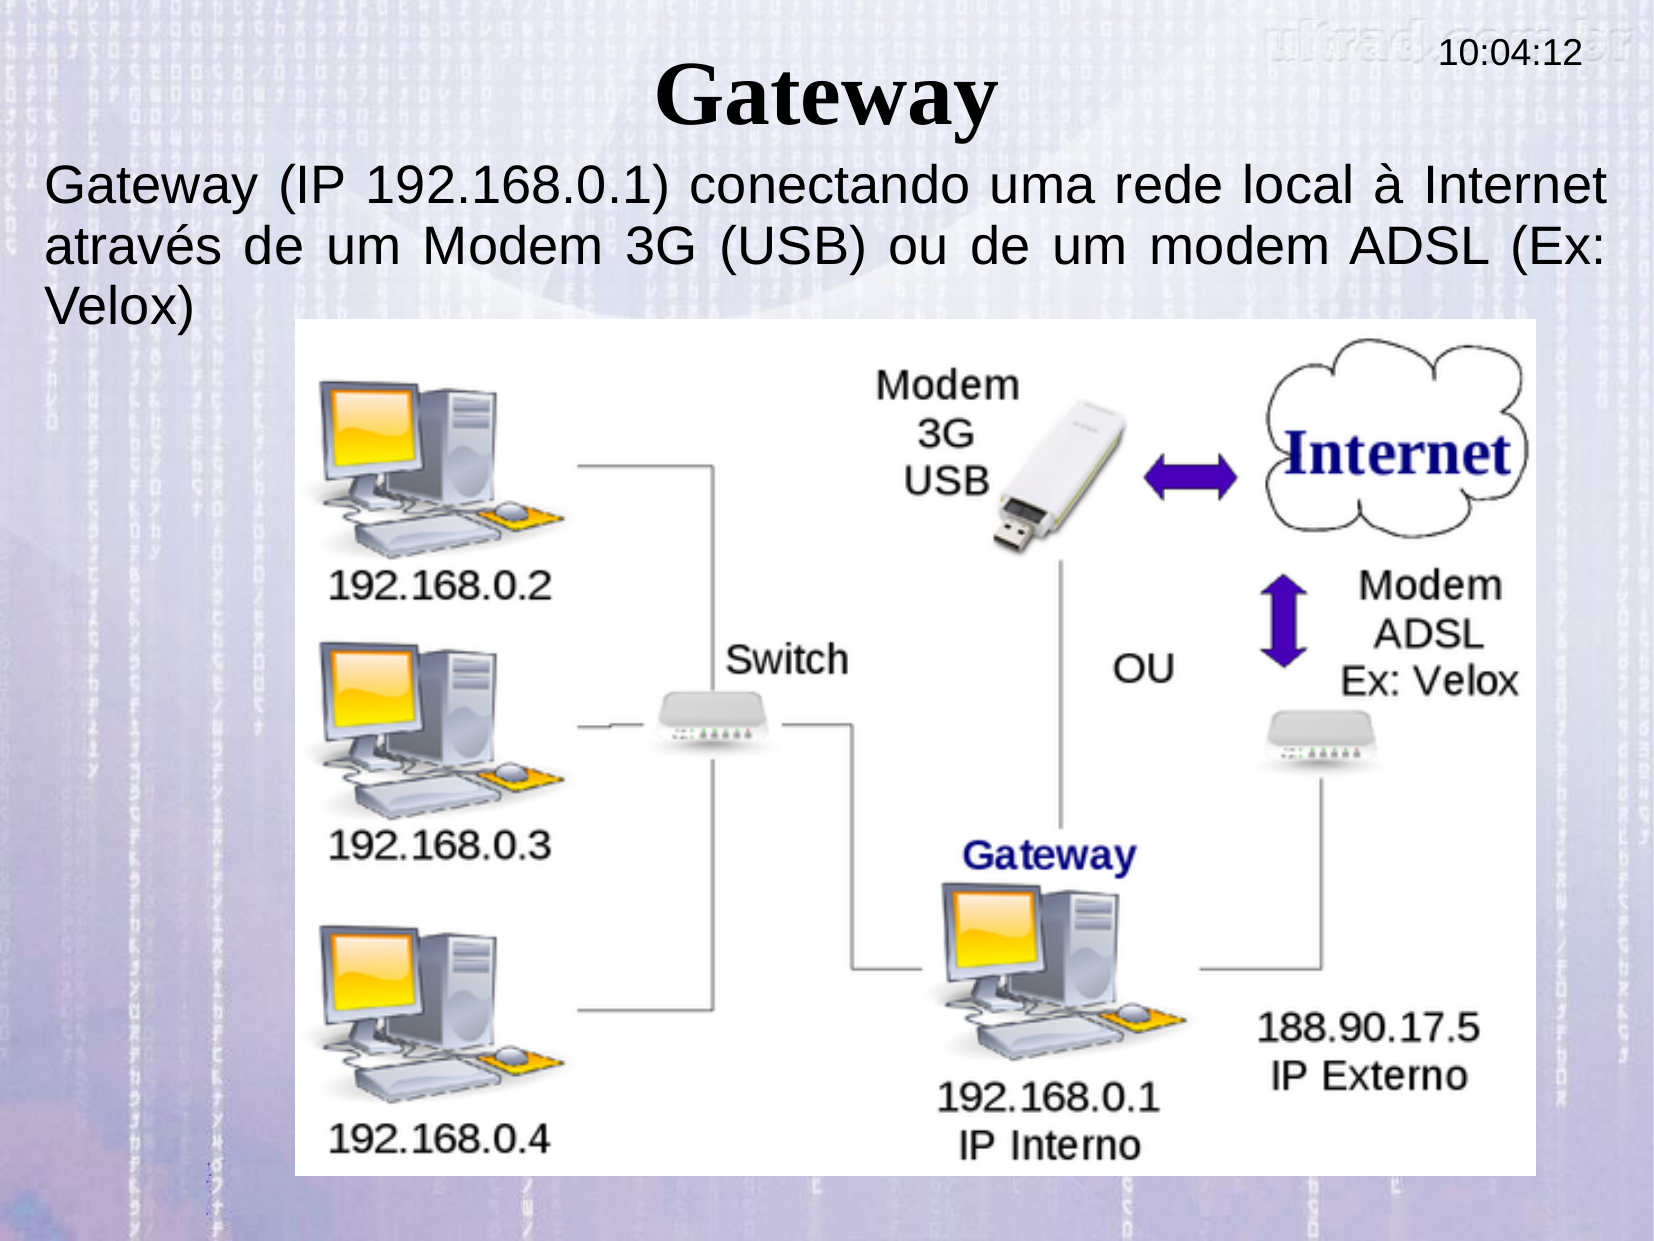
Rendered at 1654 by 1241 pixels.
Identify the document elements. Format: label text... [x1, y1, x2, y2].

text_box 09:49:10 [1423, 23, 1631, 94]
picture [0, 0, 1654, 1241]
text_box Gateway [29, 35, 1625, 147]
text_box Gateway (IP 192.168.0.1) conectando uma rede local à Internet através de um Modem 3G (USB) ou de um modem ADSL (Ex: Velox) [29, 147, 1625, 345]
